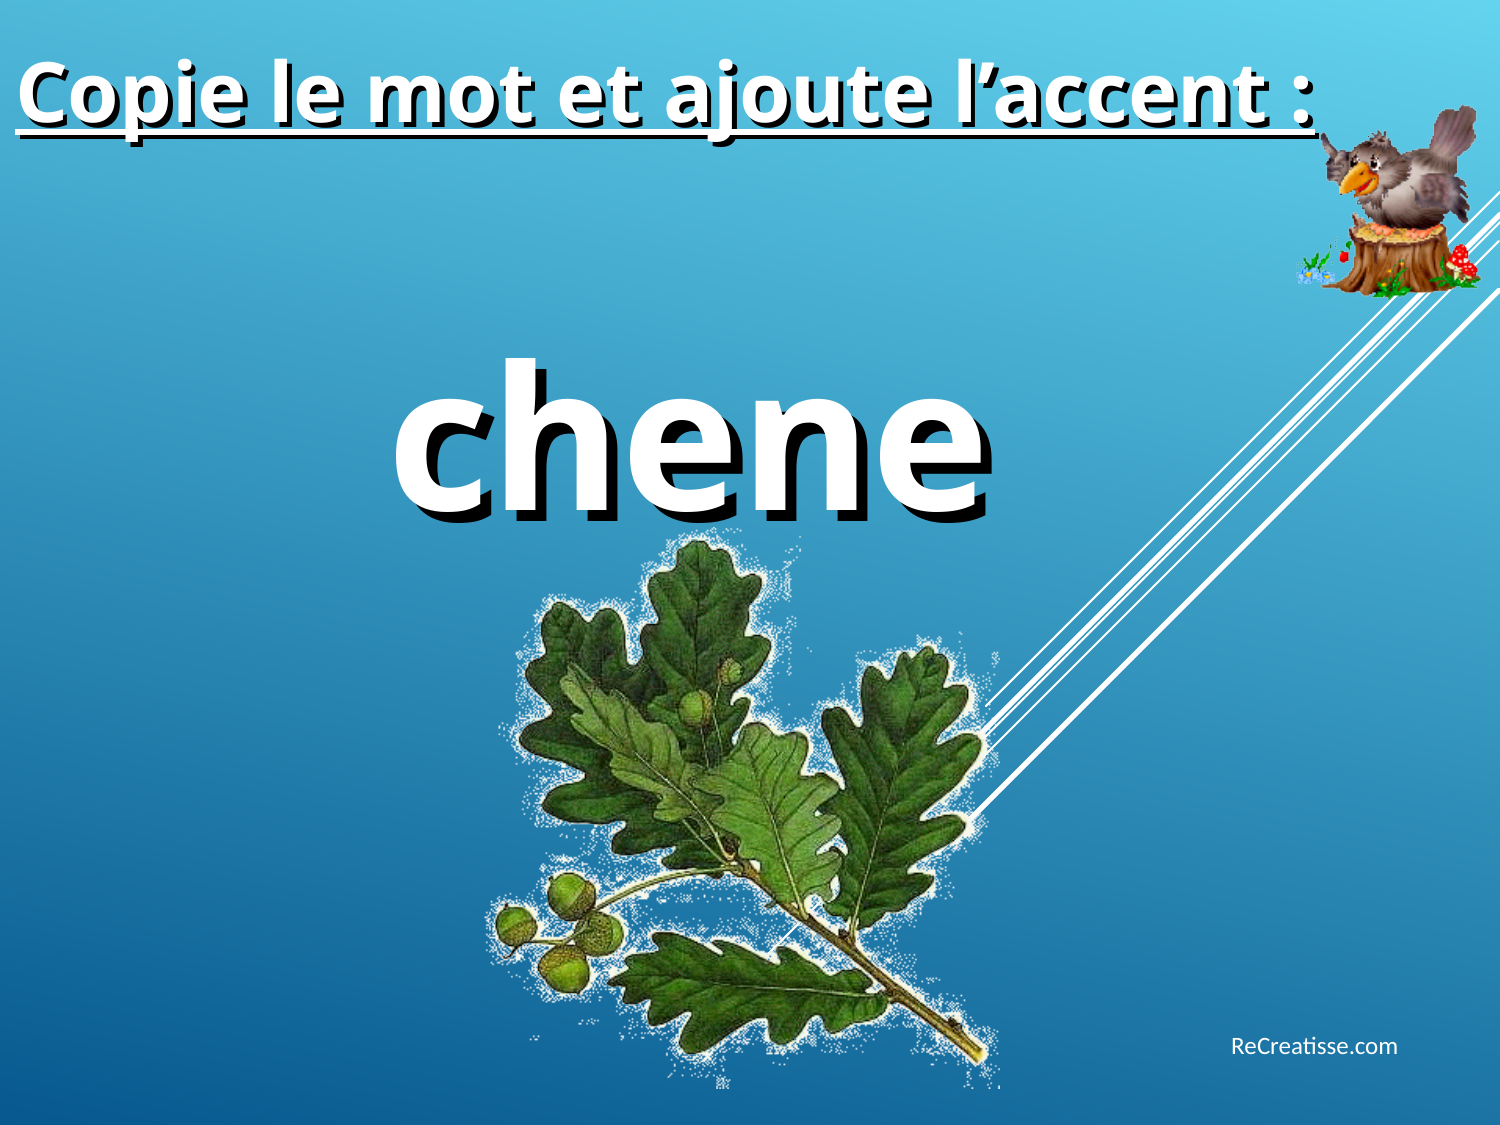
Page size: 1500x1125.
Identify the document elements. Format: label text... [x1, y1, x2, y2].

text_box ReCreatisse.com [1216, 1022, 1414, 1067]
text_box Copie le mot et ajoute l’accent : [0, 32, 1330, 147]
text_box Copie le mot et ajoute l’accent : [726, 139, 1272, 147]
text_box Copie le mot et ajoute l’accent : [143, 139, 715, 147]
picture [466, 527, 1000, 1089]
picture [1272, 81, 1500, 304]
text_box chene [373, 303, 1005, 558]
